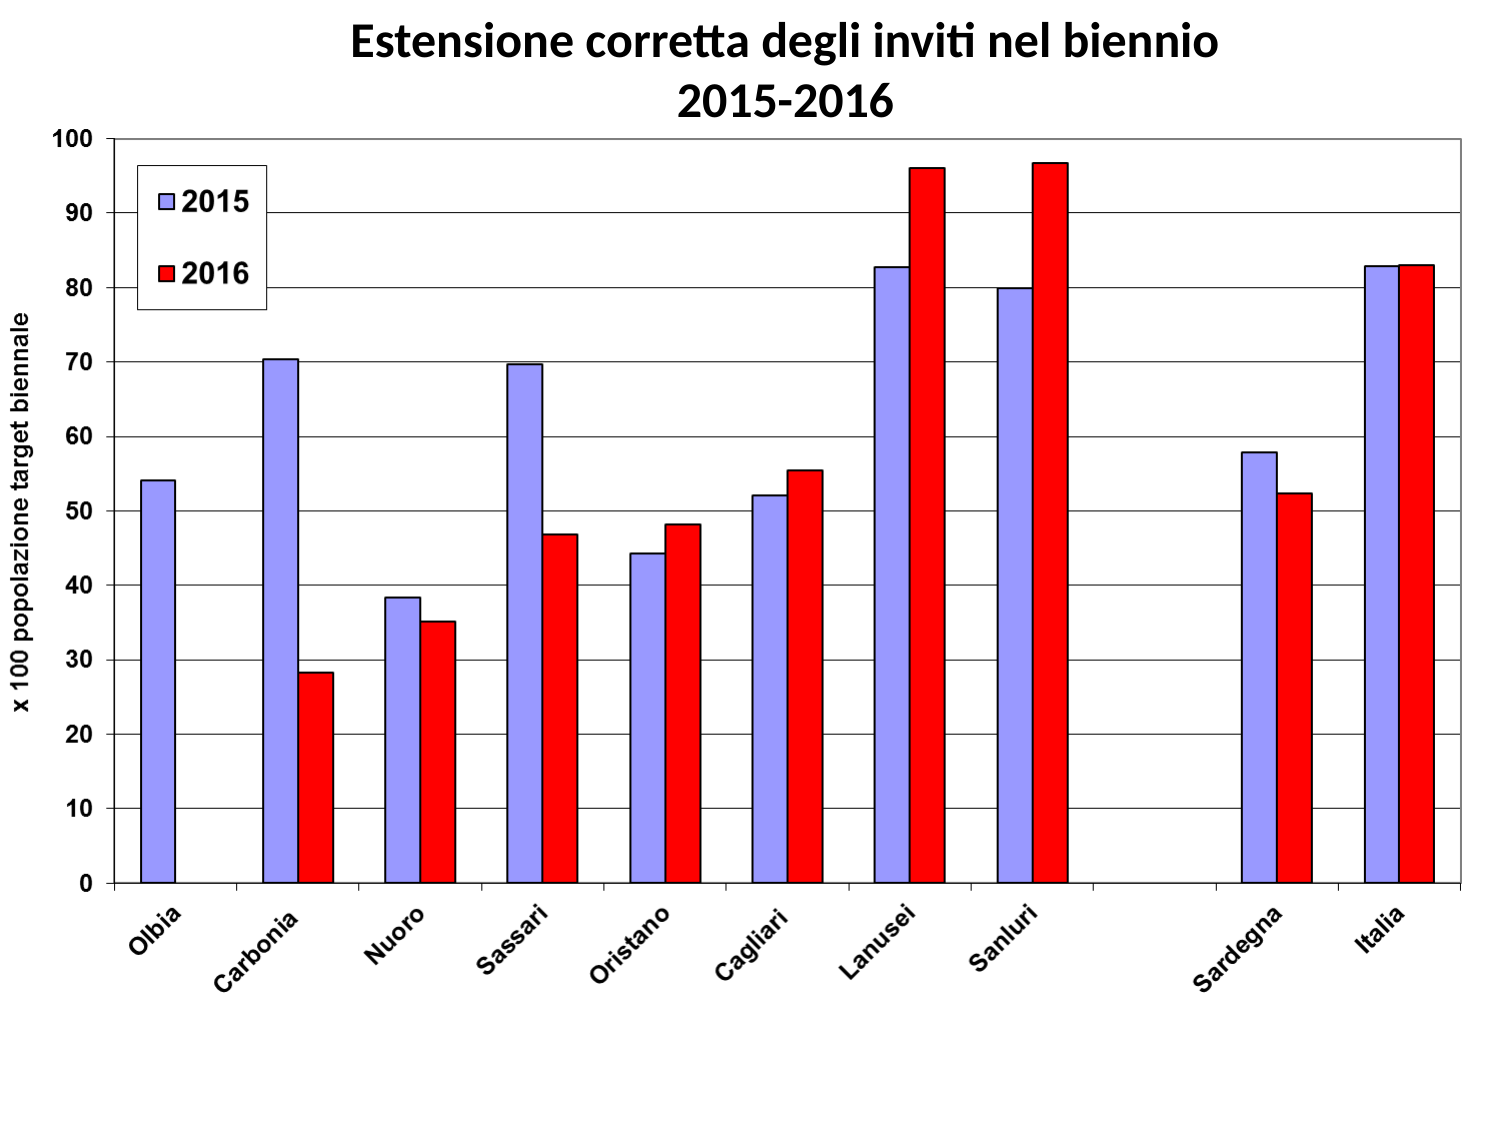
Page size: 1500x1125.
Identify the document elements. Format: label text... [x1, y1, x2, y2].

text_box Estensione corretta degli inviti nel biennio 2015-2016 [289, 0, 1282, 101]
picture [0, 101, 1500, 1024]
